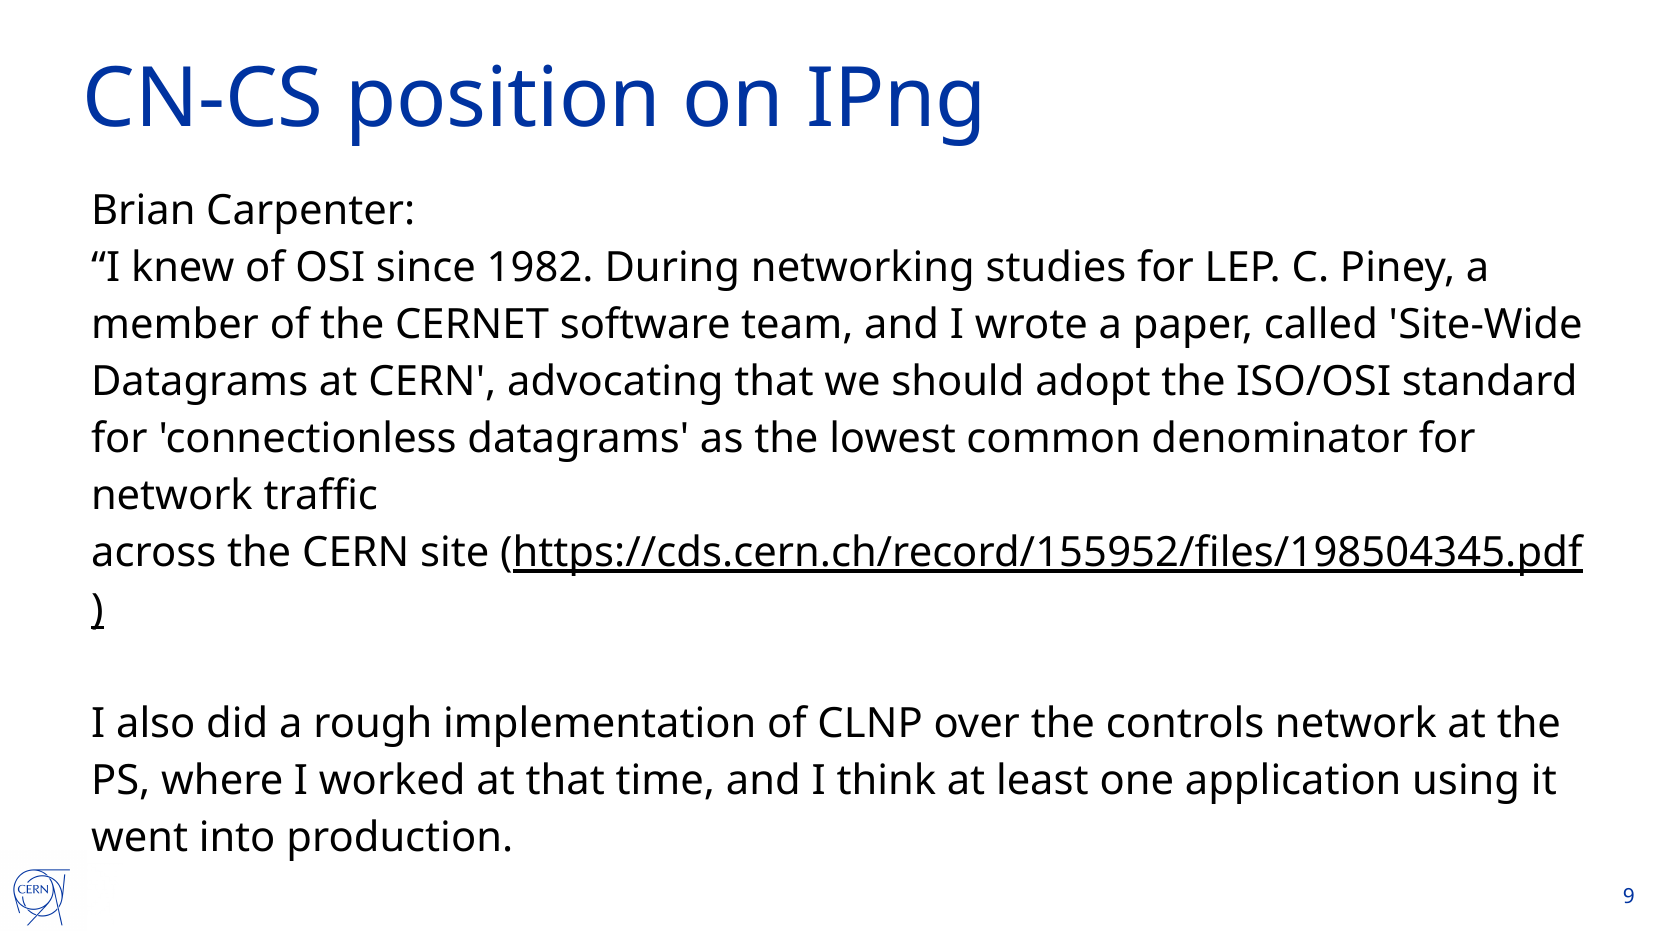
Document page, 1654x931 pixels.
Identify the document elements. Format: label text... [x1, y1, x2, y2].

text_box Brian Carpenter: “I knew of OSI since 1982. During networking studies for LEP. C. Piney, a member of the CERNET software team, and I wrote a paper, called 'Site-Wide Datagrams at CERN', advocating that we should adopt the ISO/OSI standard for 'connectionless datagrams' as the lowest common denominator for network traffic across the CERN site (https://cds.cern.ch/record/155952/files/198504345.pdf) I also did a rough implementation of CLNP over the controls network at the PS, where I worked at that time, and I think at least one application using it went into production. So personally I was an advocate for CLNS, even before DECnet Phase V became a factor.” [76, 172, 1601, 931]
title CN-CS position on IPng [82, 37, 1625, 247]
picture [0, 850, 76, 931]
